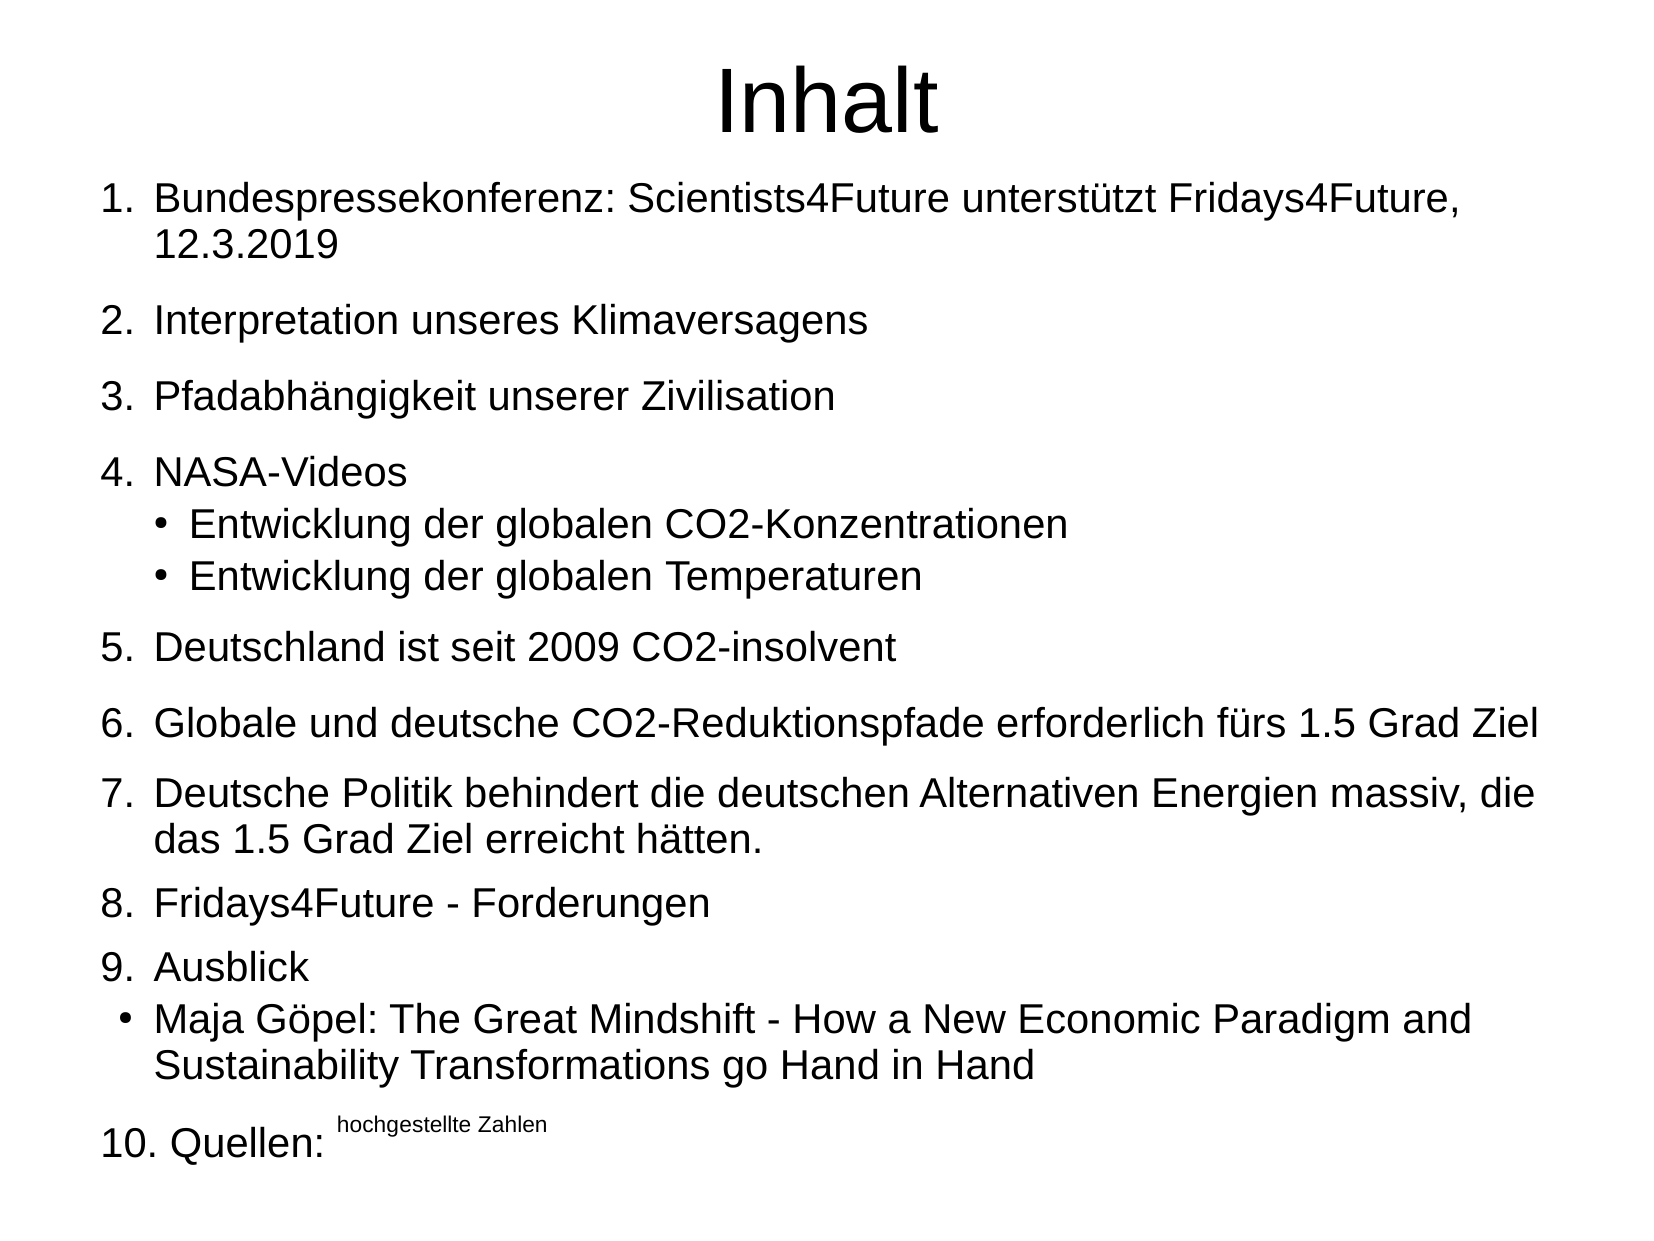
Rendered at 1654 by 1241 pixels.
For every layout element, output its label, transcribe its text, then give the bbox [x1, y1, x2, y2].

list Bundespressekonferenz: Scientists4Future unterstützt Fridays4Future, 12.3.2019 Interpretation unseres Klimaversagens Pfadabhängigkeit unserer Zivilisation NASA-Videos Entwicklung der globalen CO2-Konzentrationen Entwicklung der globalen Temperaturen Deutschland ist seit 2009 CO2-insolvent Globale und deutsche CO2-Reduktionspfade erforderlich fürs 1.5 Grad Ziel Deutsche Politik behindert die deutschen Alternativen Energien massiv, die das 1.5 Grad Ziel erreicht hätten. Fridays4Future - Forderungen Ausblick Maja Göpel: The Great Mindshift - How a New Economic Paradigm and Sustainability Transformations go Hand in Hand Quellen: hochgestellte Zahlen [82, 174, 1571, 1228]
title Inhalt [82, 49, 1571, 166]
